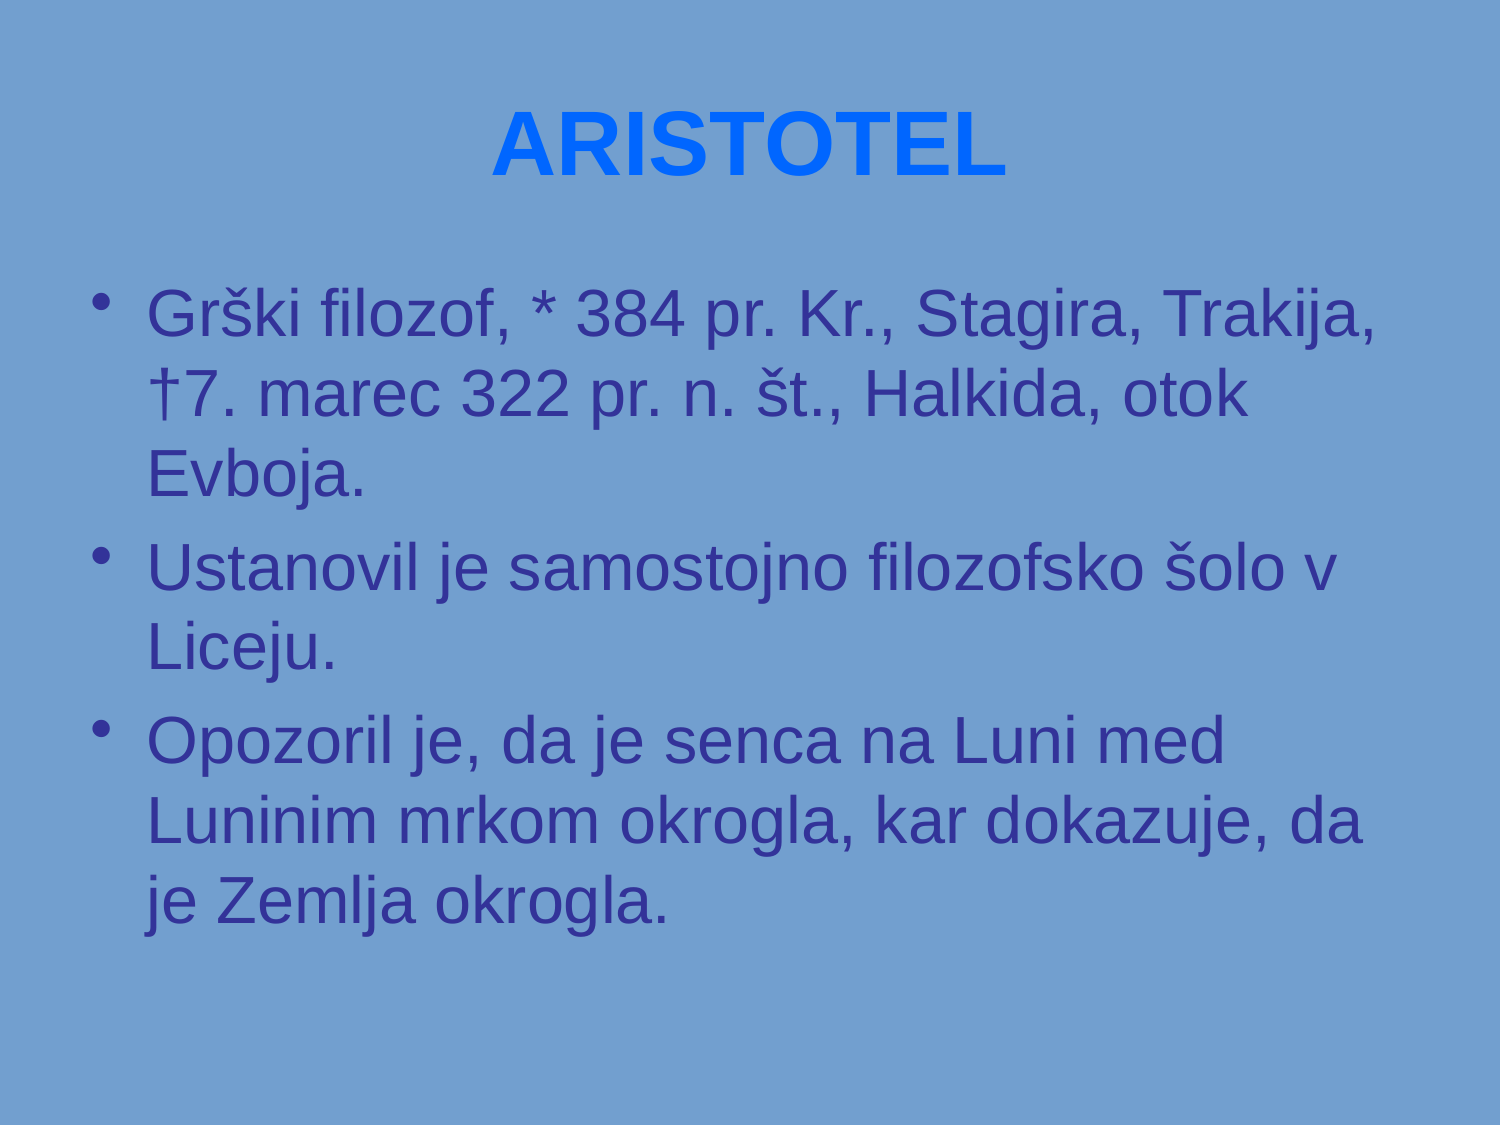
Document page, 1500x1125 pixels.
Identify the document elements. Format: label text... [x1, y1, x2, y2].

list Grški filozof, * 384 pr. Kr., Stagira, Trakija, †7. marec 322 pr. n. št., Halkida, otok Evboja. Ustanovil je samostojno filozofsko šolo v Liceju. Opozoril je, da je senca na Luni med Luninim mrkom okrogla, kar dokazuje, da je Zemlja okrogla. [75, 262, 1425, 1005]
title ARISTOTEL [75, 45, 1425, 233]
